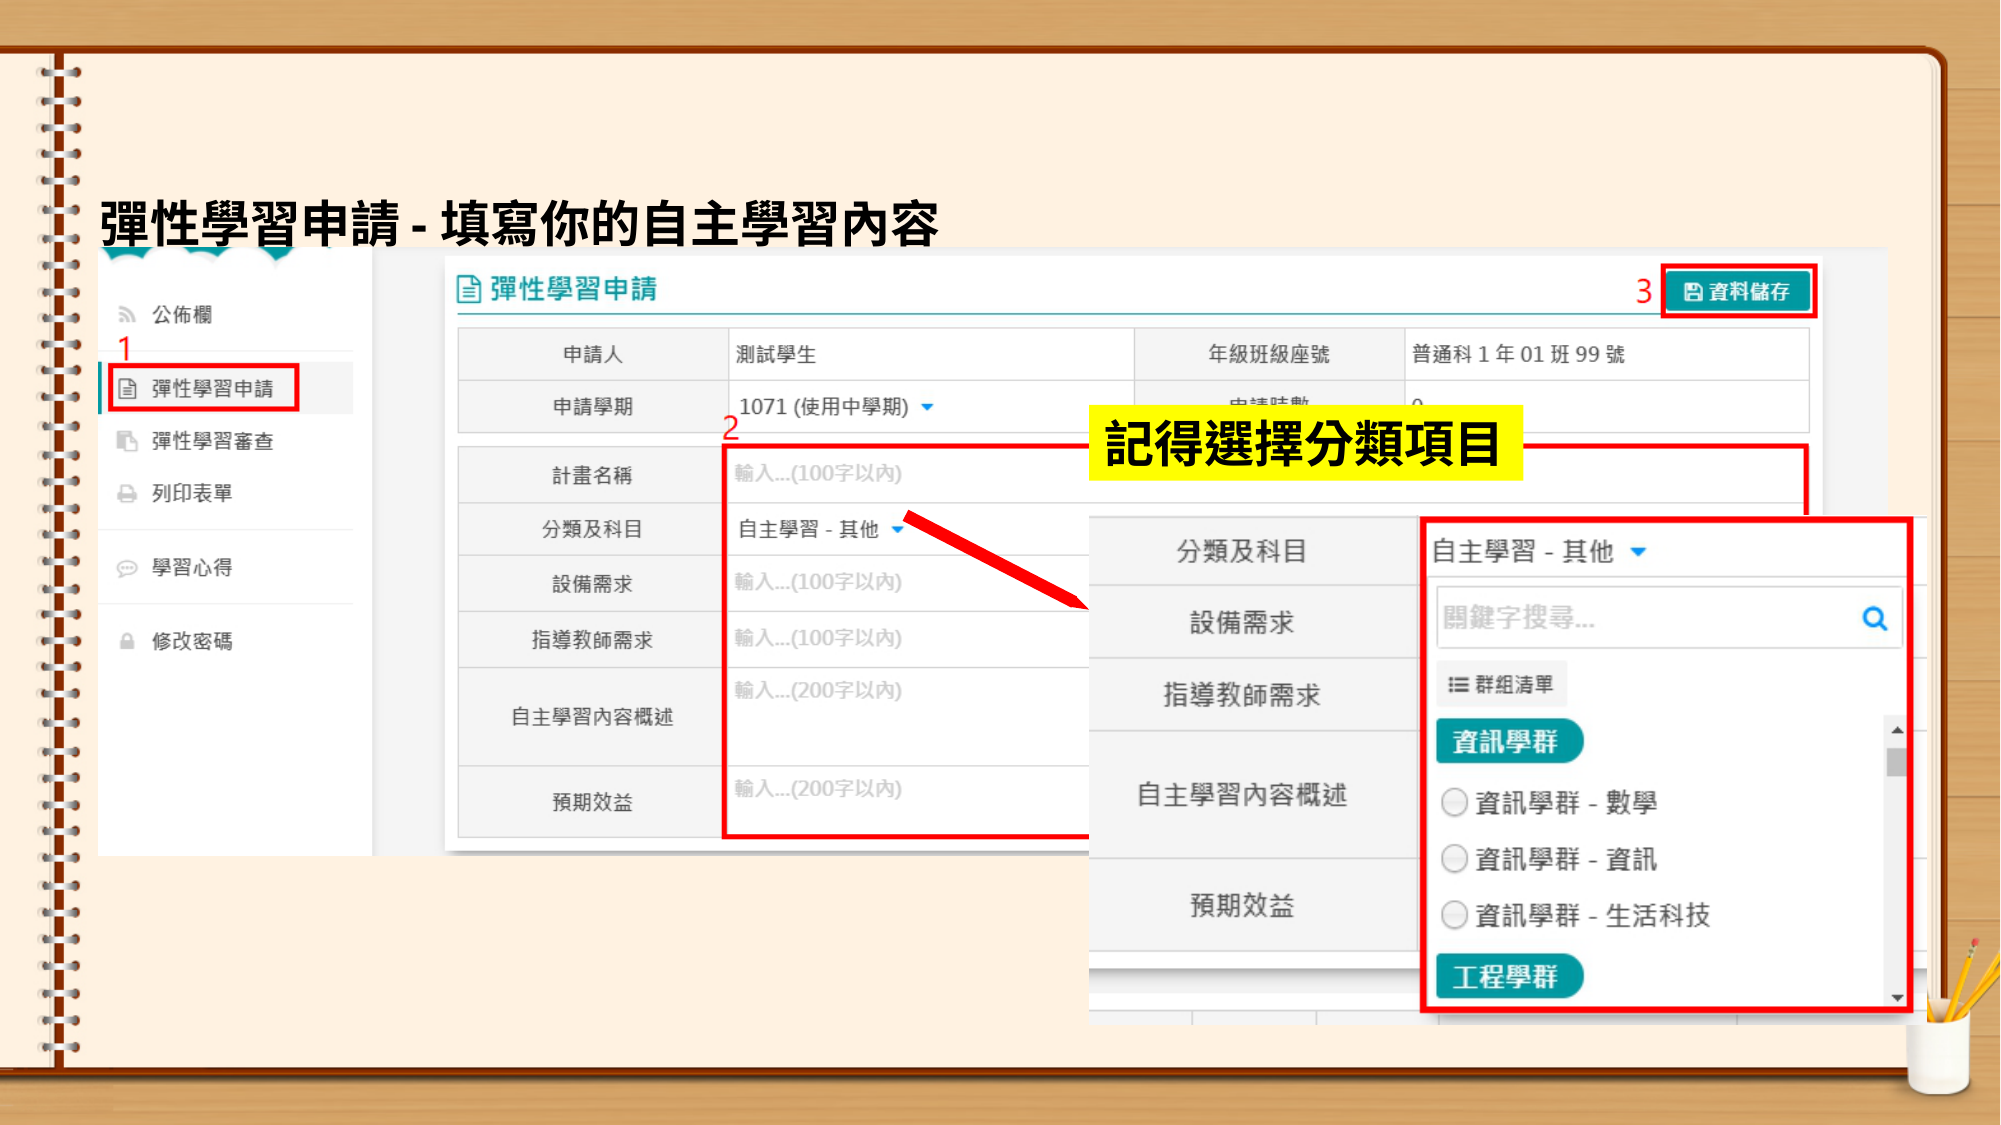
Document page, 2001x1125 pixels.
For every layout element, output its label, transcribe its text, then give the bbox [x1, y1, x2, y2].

text_box 彈性學習申請-填寫你的自主學習內容 [0, 184, 1251, 260]
picture [98, 247, 1927, 1026]
text_box 記得選擇分類項目 [1089, 404, 1524, 481]
